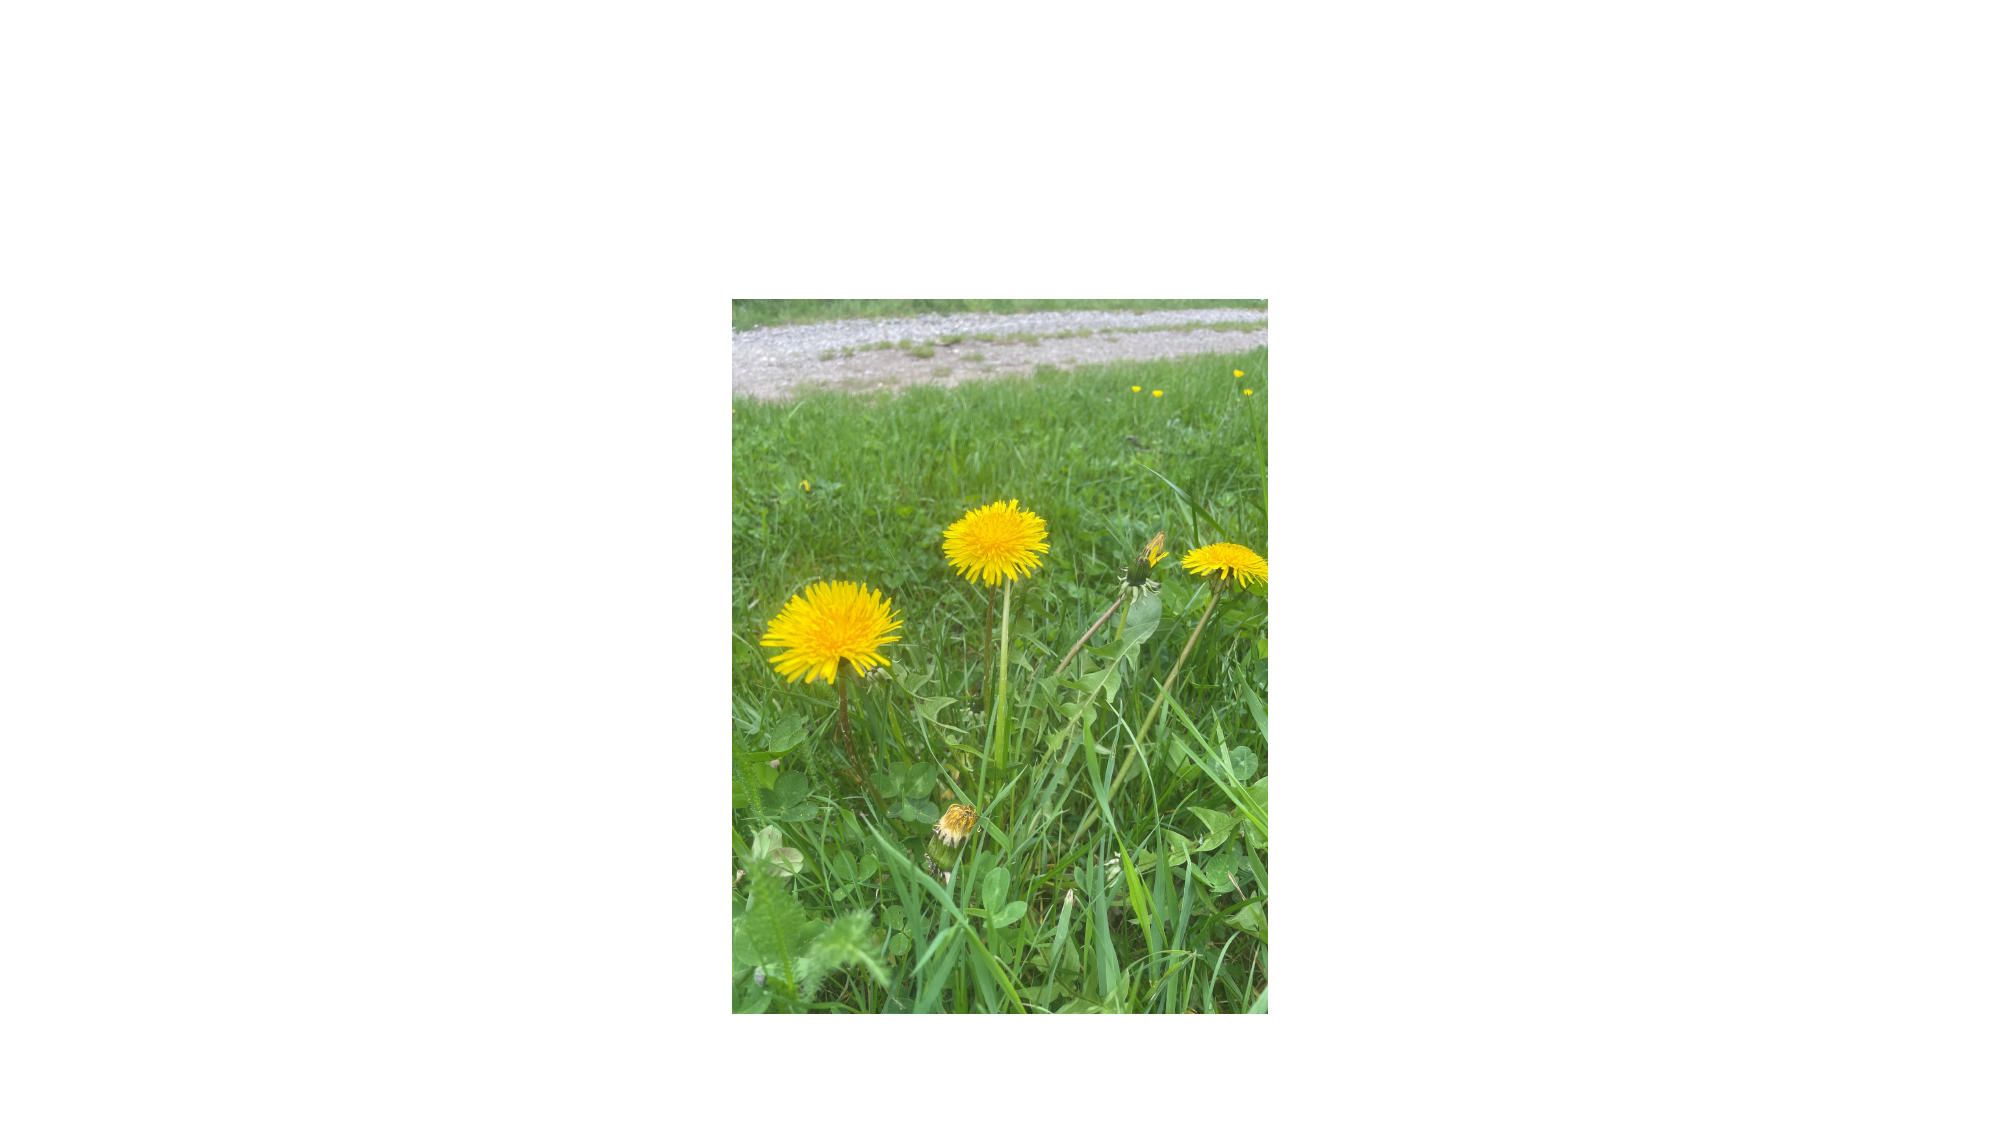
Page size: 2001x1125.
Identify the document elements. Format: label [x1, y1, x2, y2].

picture [732, 299, 1268, 1014]
